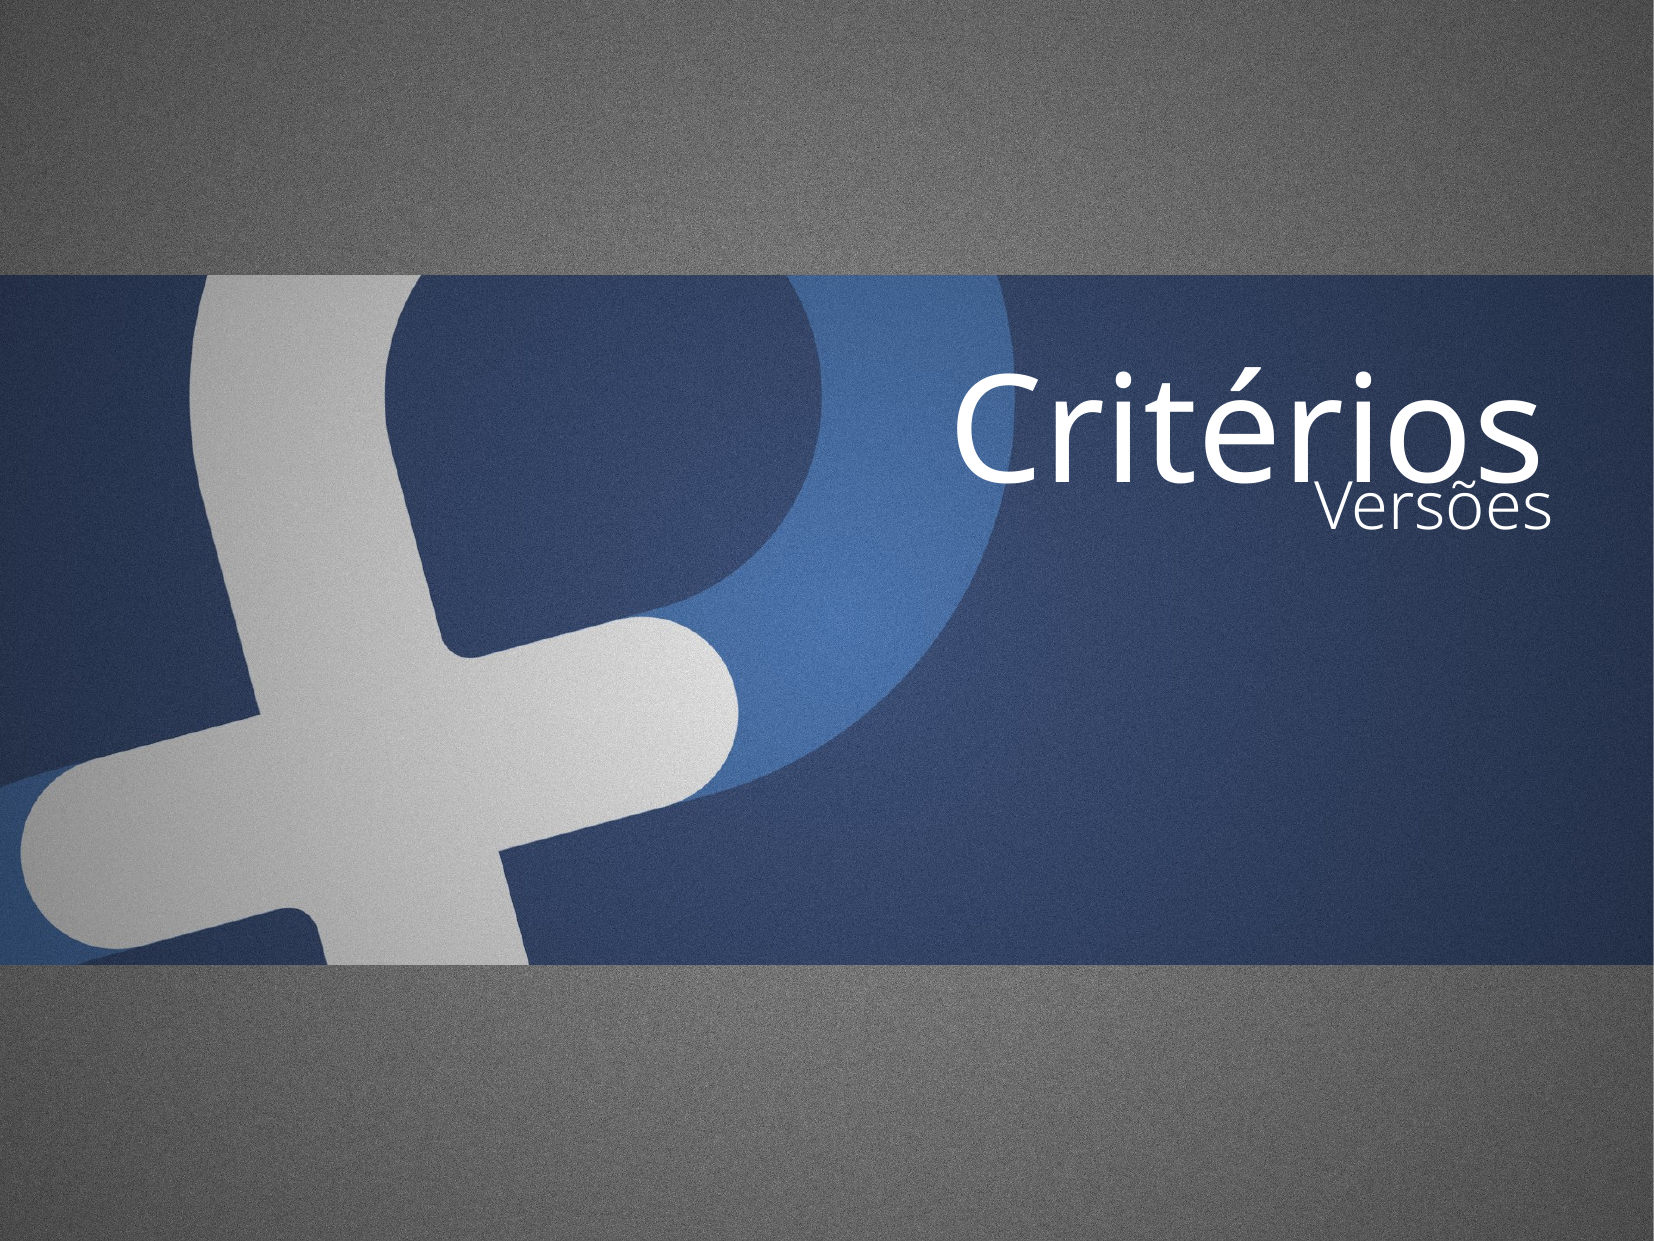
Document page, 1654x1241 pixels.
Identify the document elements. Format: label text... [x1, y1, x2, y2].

text_box Versões [395, 458, 1554, 621]
picture [0, 0, 1654, 1241]
text_box Critérios [446, 315, 1561, 654]
